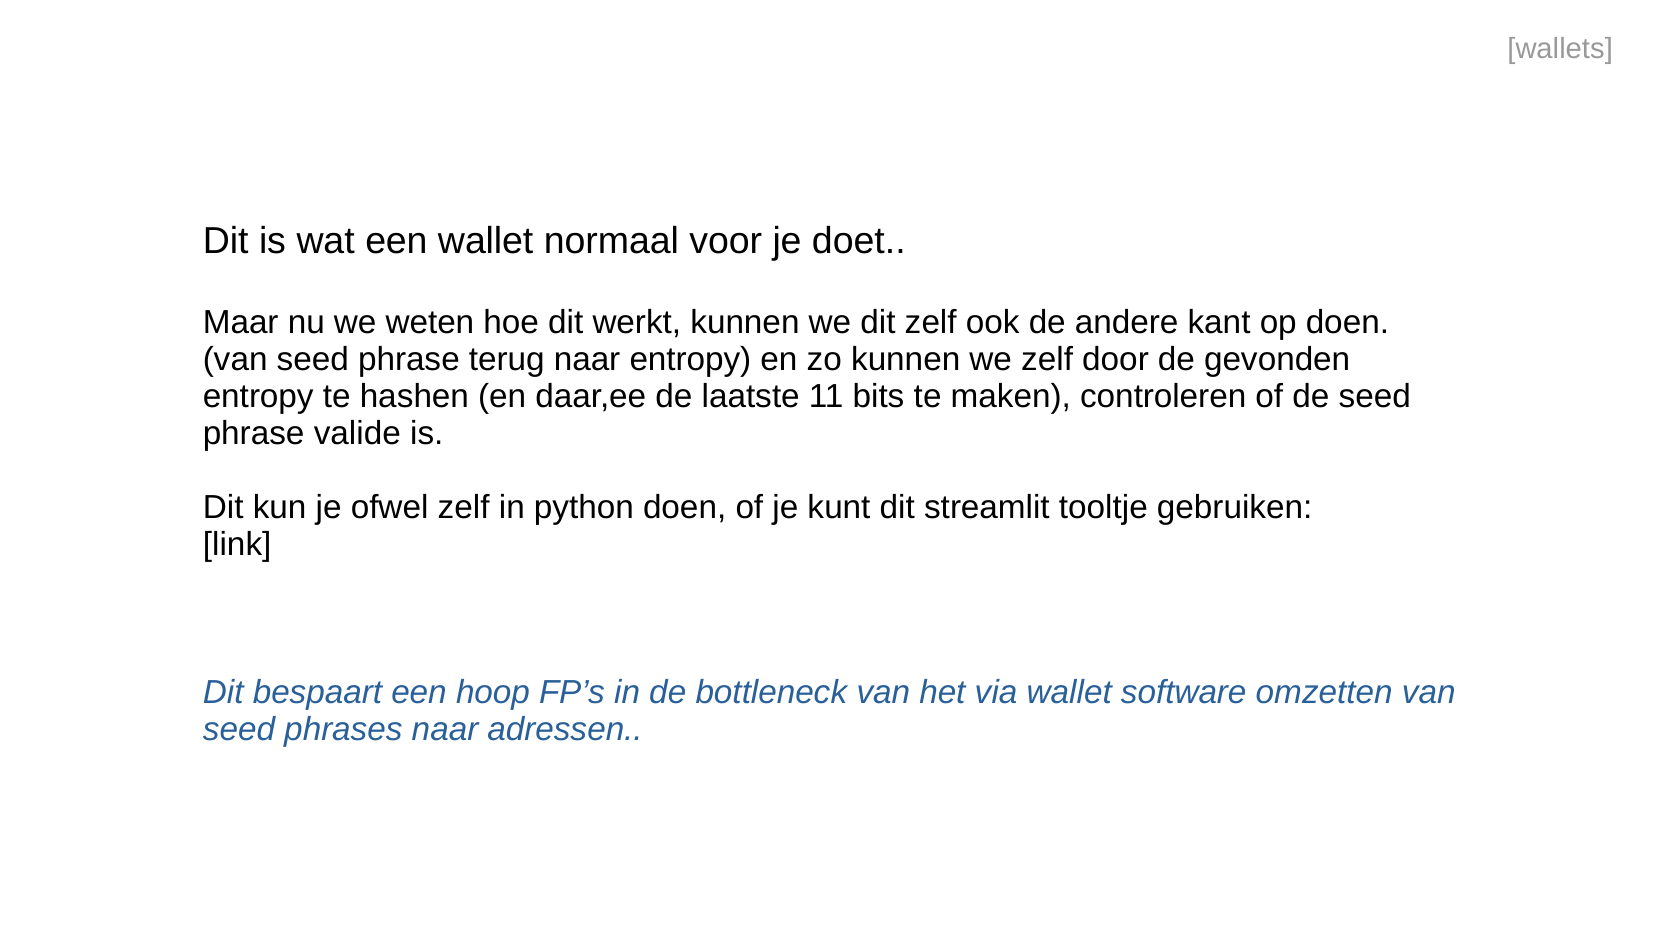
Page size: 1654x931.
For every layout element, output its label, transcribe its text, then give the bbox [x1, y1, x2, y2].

text_box Dit is wat een wallet normaal voor je doet.. Maar nu we weten hoe dit werkt, kunnen we dit zelf ook de andere kant op doen. (van seed phrase terug naar entropy) en zo kunnen we zelf door de gevonden entropy te hashen (en daar,ee de laatste 11 bits te maken), controleren of de seed phrase valide is. Dit kun je ofwel zelf in python doen, of je kunt dit streamlit tooltje gebruiken: [link] Dit bespaart een hoop FP’s in de bottleneck van het via wallet software omzetten van seed phrases naar adressen.. [188, 212, 1481, 793]
text_box [wallets] [1492, 25, 1645, 106]
